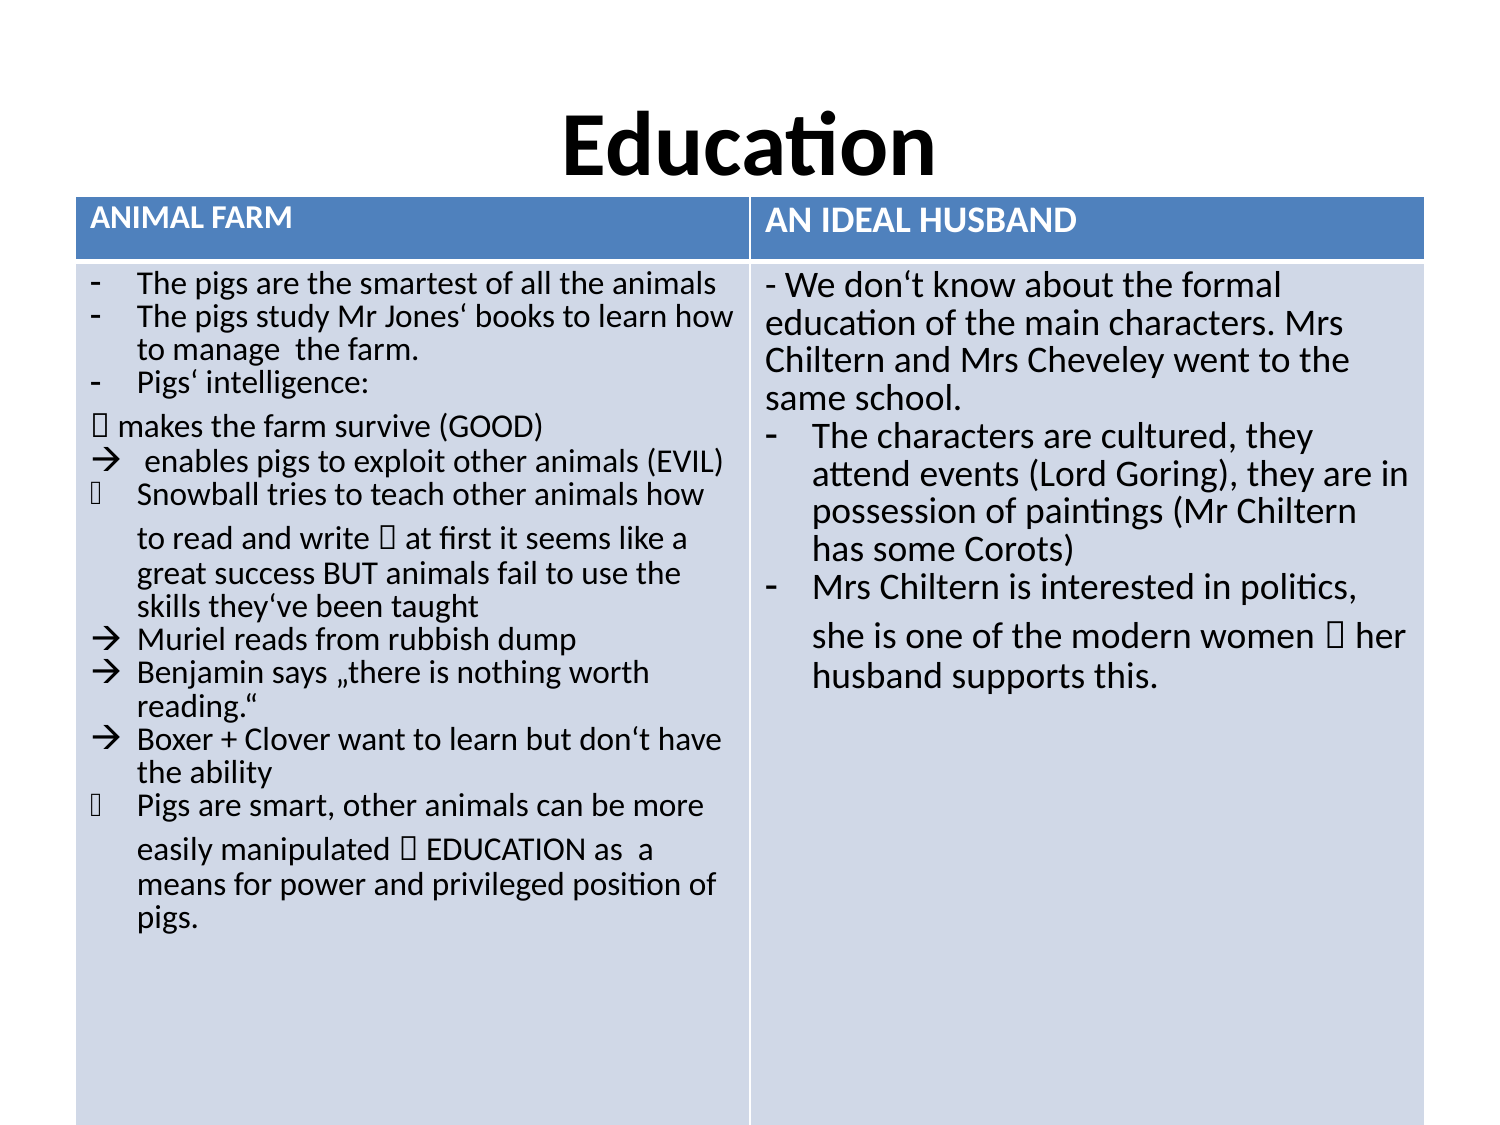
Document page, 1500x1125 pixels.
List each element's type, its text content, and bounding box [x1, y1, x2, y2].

table_header ANIMAL FARM [76, 197, 749, 259]
table_cell The pigs are the smartest of all the animals The pigs study Mr Jones‘ books to learn how to manage the farm. Pigs‘ intelligence:  makes the farm survive (GOOD) enables pigs to exploit other animals (EVIL) Snowball tries to teach other animals how to read and write  at first it seems like a great success BUT animals fail to use the skills they‘ve been taught Muriel reads from rubbish dump Benjamin says „there is nothing worth reading.“ Boxer + Clover want to learn but don‘t have the ability Pigs are smart, other animals can be more easily manipulated  EDUCATION as a means for power and privileged position of pigs. [76, 264, 749, 1125]
title Education [75, 45, 1425, 195]
table_cell - We don‘t know about the formal education of the main characters. Mrs Chiltern and Mrs Cheveley went to the same school. The characters are cultured, they attend events (Lord Goring), they are in possession of paintings (Mr Chiltern has some Corots) Mrs Chiltern is interested in politics, she is one of the modern women  her husband supports this. [751, 264, 1424, 1125]
table_header AN IDEAL HUSBAND [751, 197, 1424, 259]
